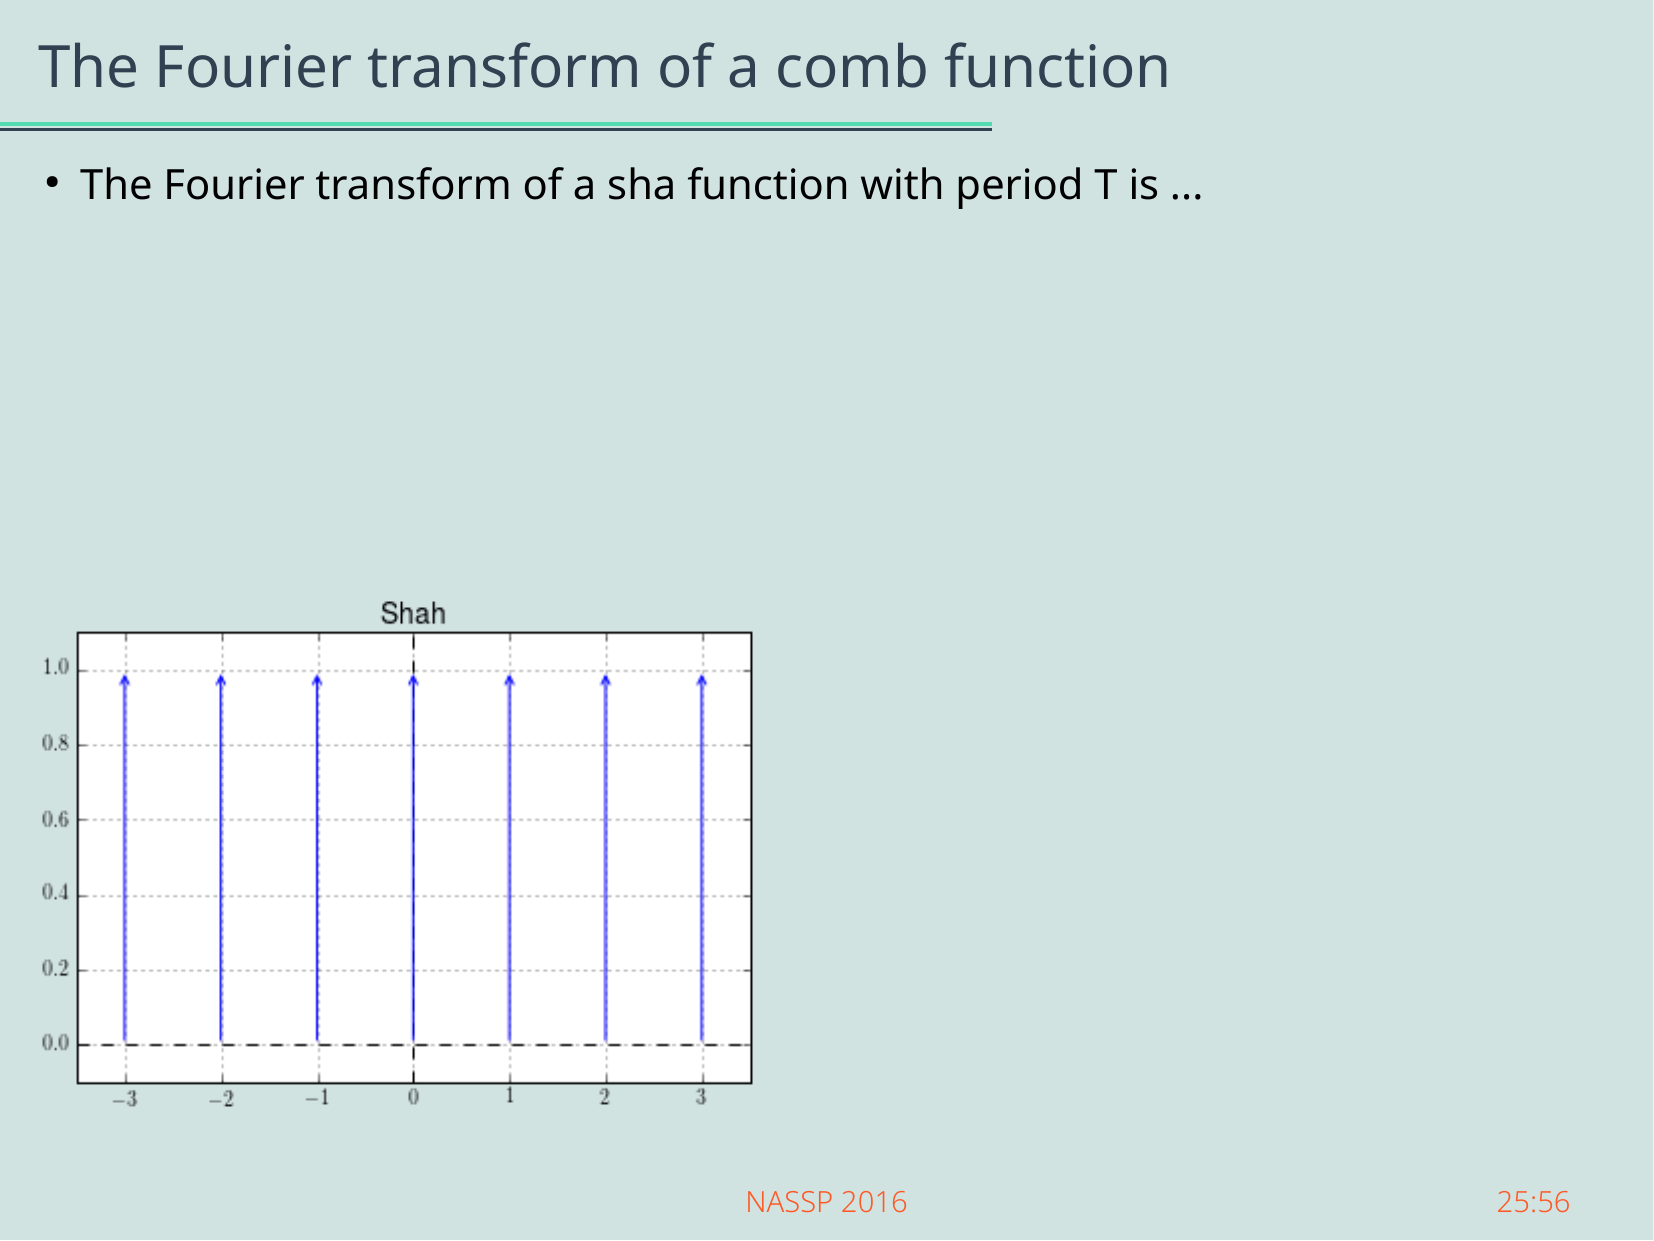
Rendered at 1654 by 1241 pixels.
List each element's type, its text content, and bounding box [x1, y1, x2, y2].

text_box The Fourier transform of a sha function with period T is ... [30, 147, 1637, 1170]
text_box The Fourier transform of a comb function [23, 17, 1347, 103]
picture [29, 590, 763, 1123]
